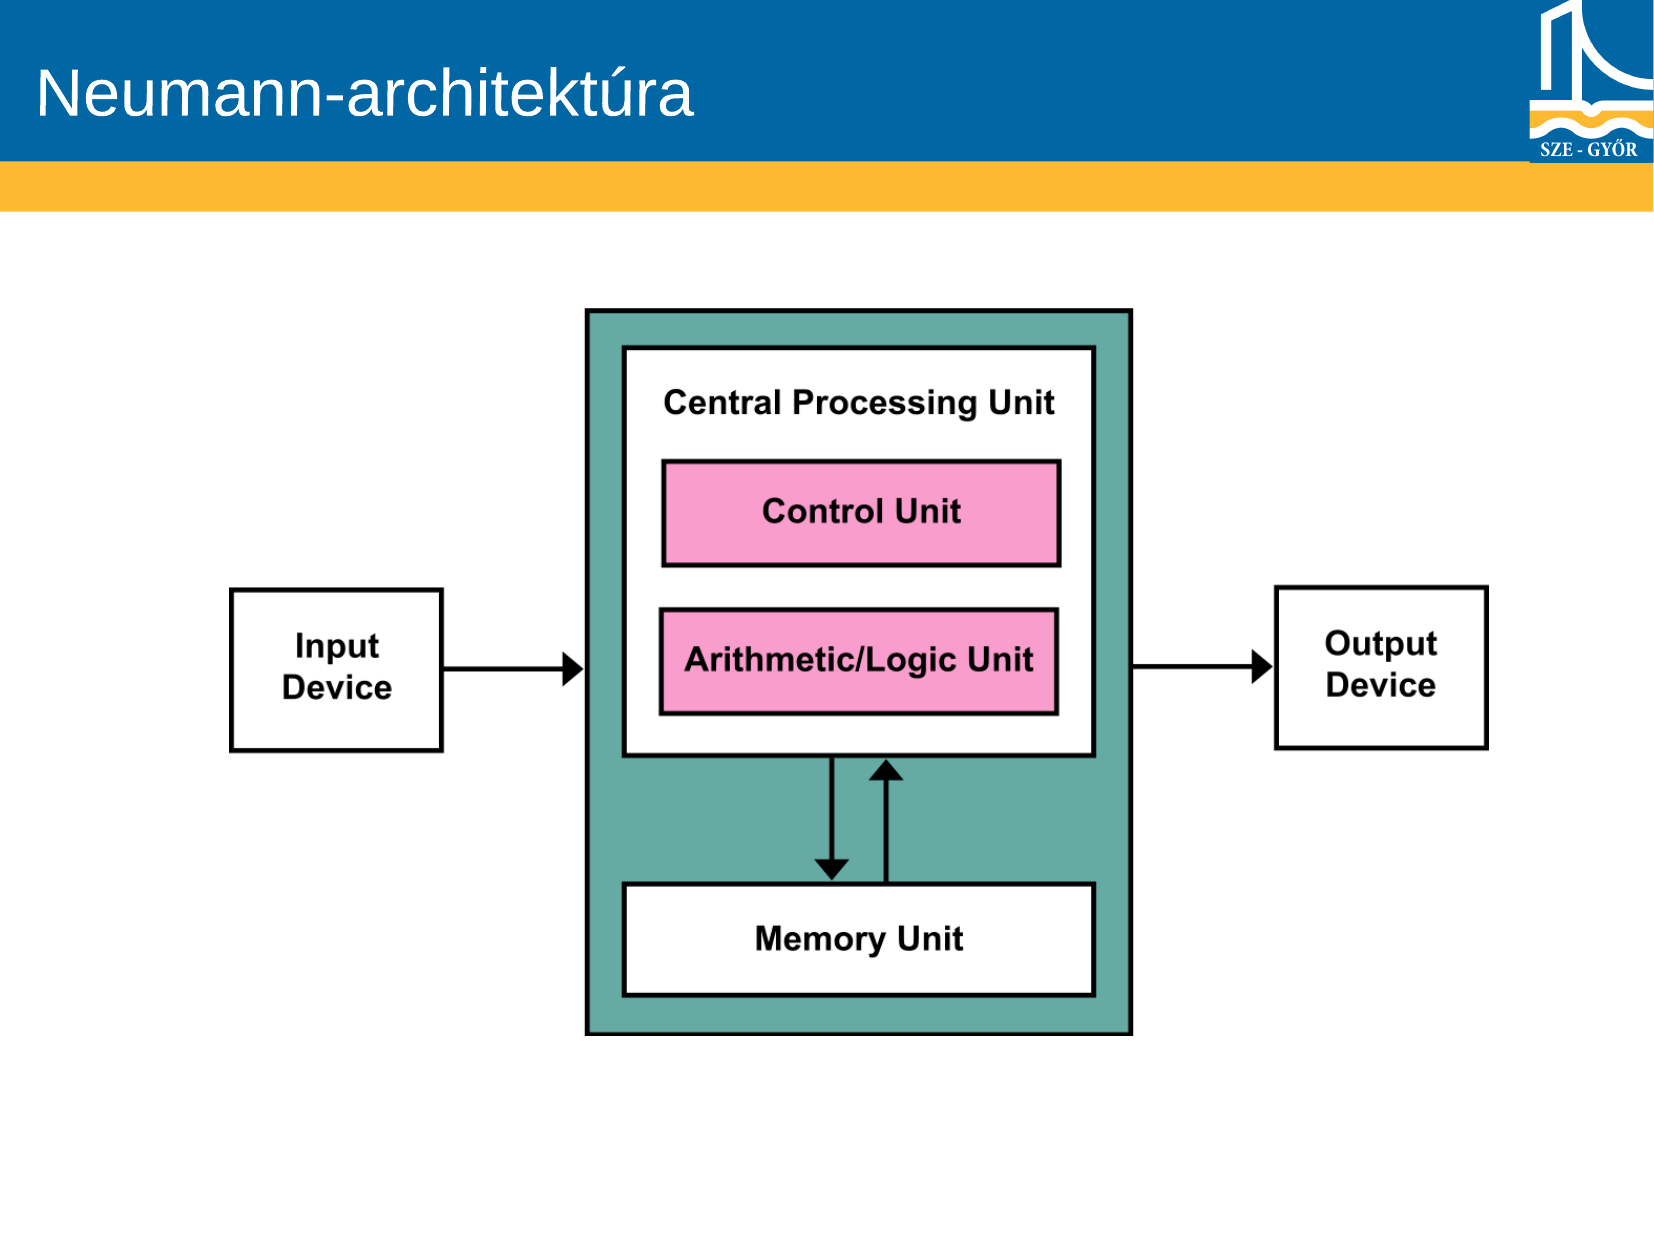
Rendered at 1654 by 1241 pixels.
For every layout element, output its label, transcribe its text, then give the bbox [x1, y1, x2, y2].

text_box Neumann-architektúra [34, 48, 1524, 144]
picture [229, 307, 1489, 1036]
picture [1529, 0, 1654, 163]
